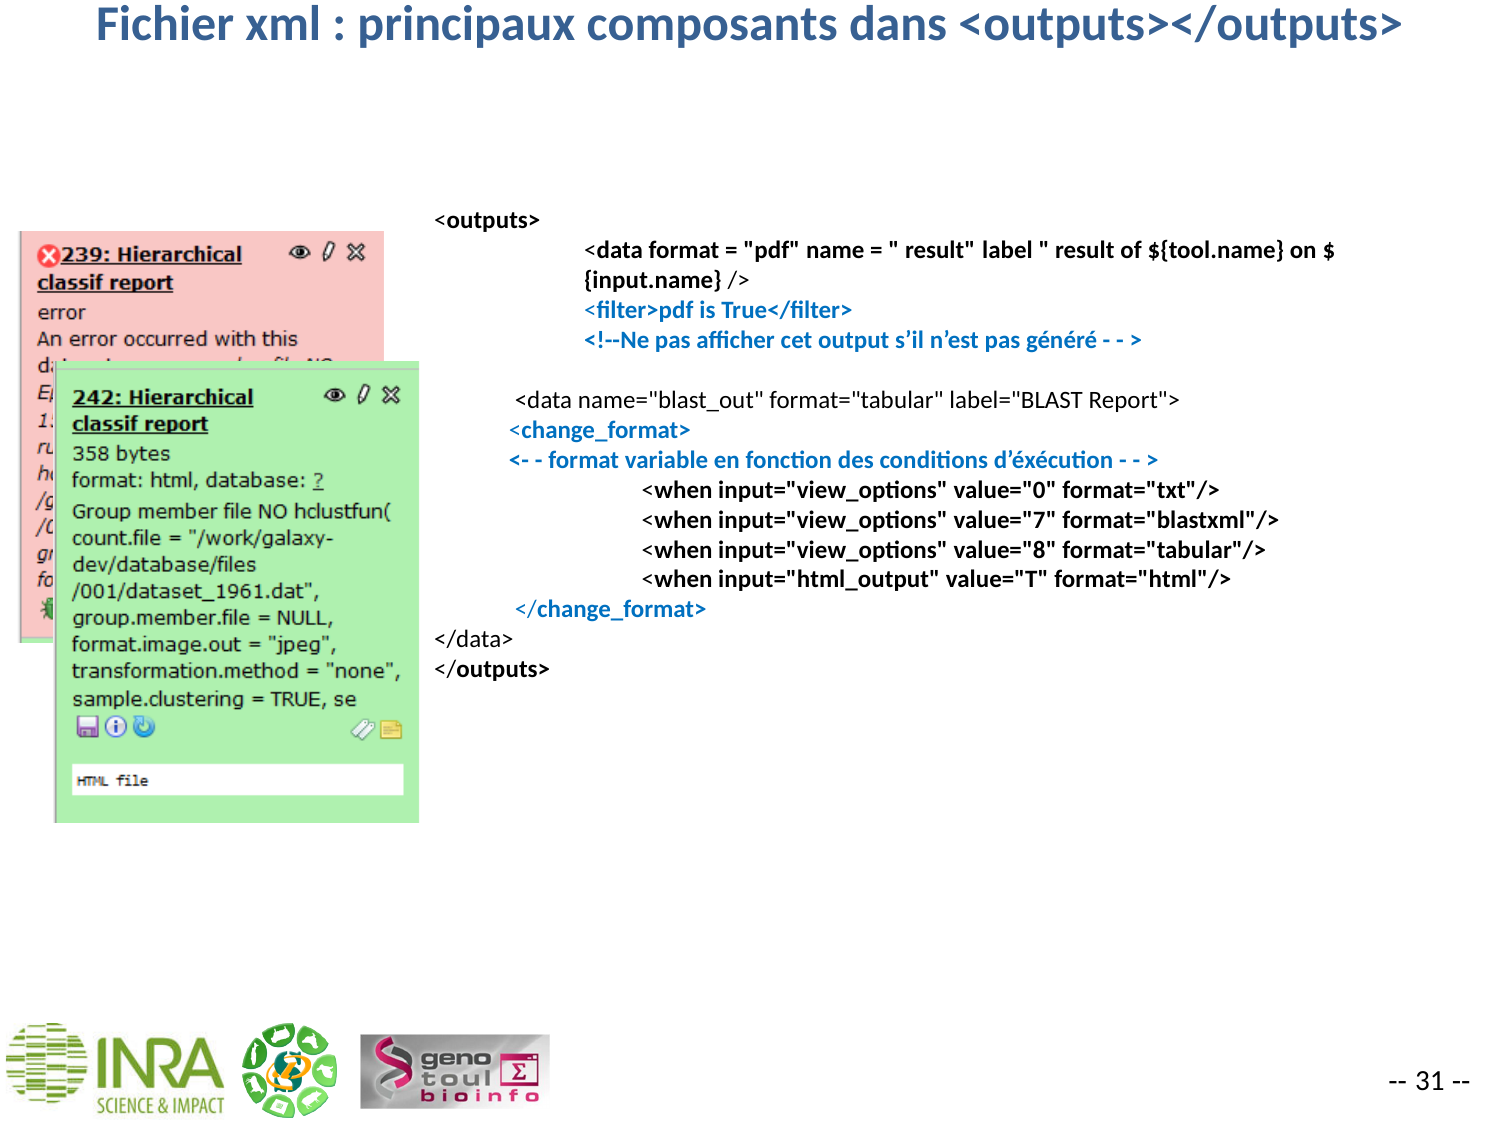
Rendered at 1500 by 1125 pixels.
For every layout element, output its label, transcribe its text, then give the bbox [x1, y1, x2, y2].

picture [17, 231, 420, 823]
text_box <outputs> <data format = "pdf" name = " result" label " result of ${tool.name} on ${input.name} /> <filter>pdf is True</filter> <!--Ne pas afficher cet output s’il n’est pas généré - - > <data name="blast_out" format="tabular" label="BLAST Report"> <change_format> <- - format variable en fonction des conditions d’éxécution - - > <when input="view_options" value="0" format="txt"/> <when input="view_options" value="7" format="blastxml"/> <when input="view_options" value="8" format="tabular"/> <when input="html_output" value="T" format="html"/> </change_format> </data> </outputs> [419, 196, 1482, 690]
text_box Fichier xml : principaux composants dans <outputs></outputs> [0, 0, 1500, 73]
